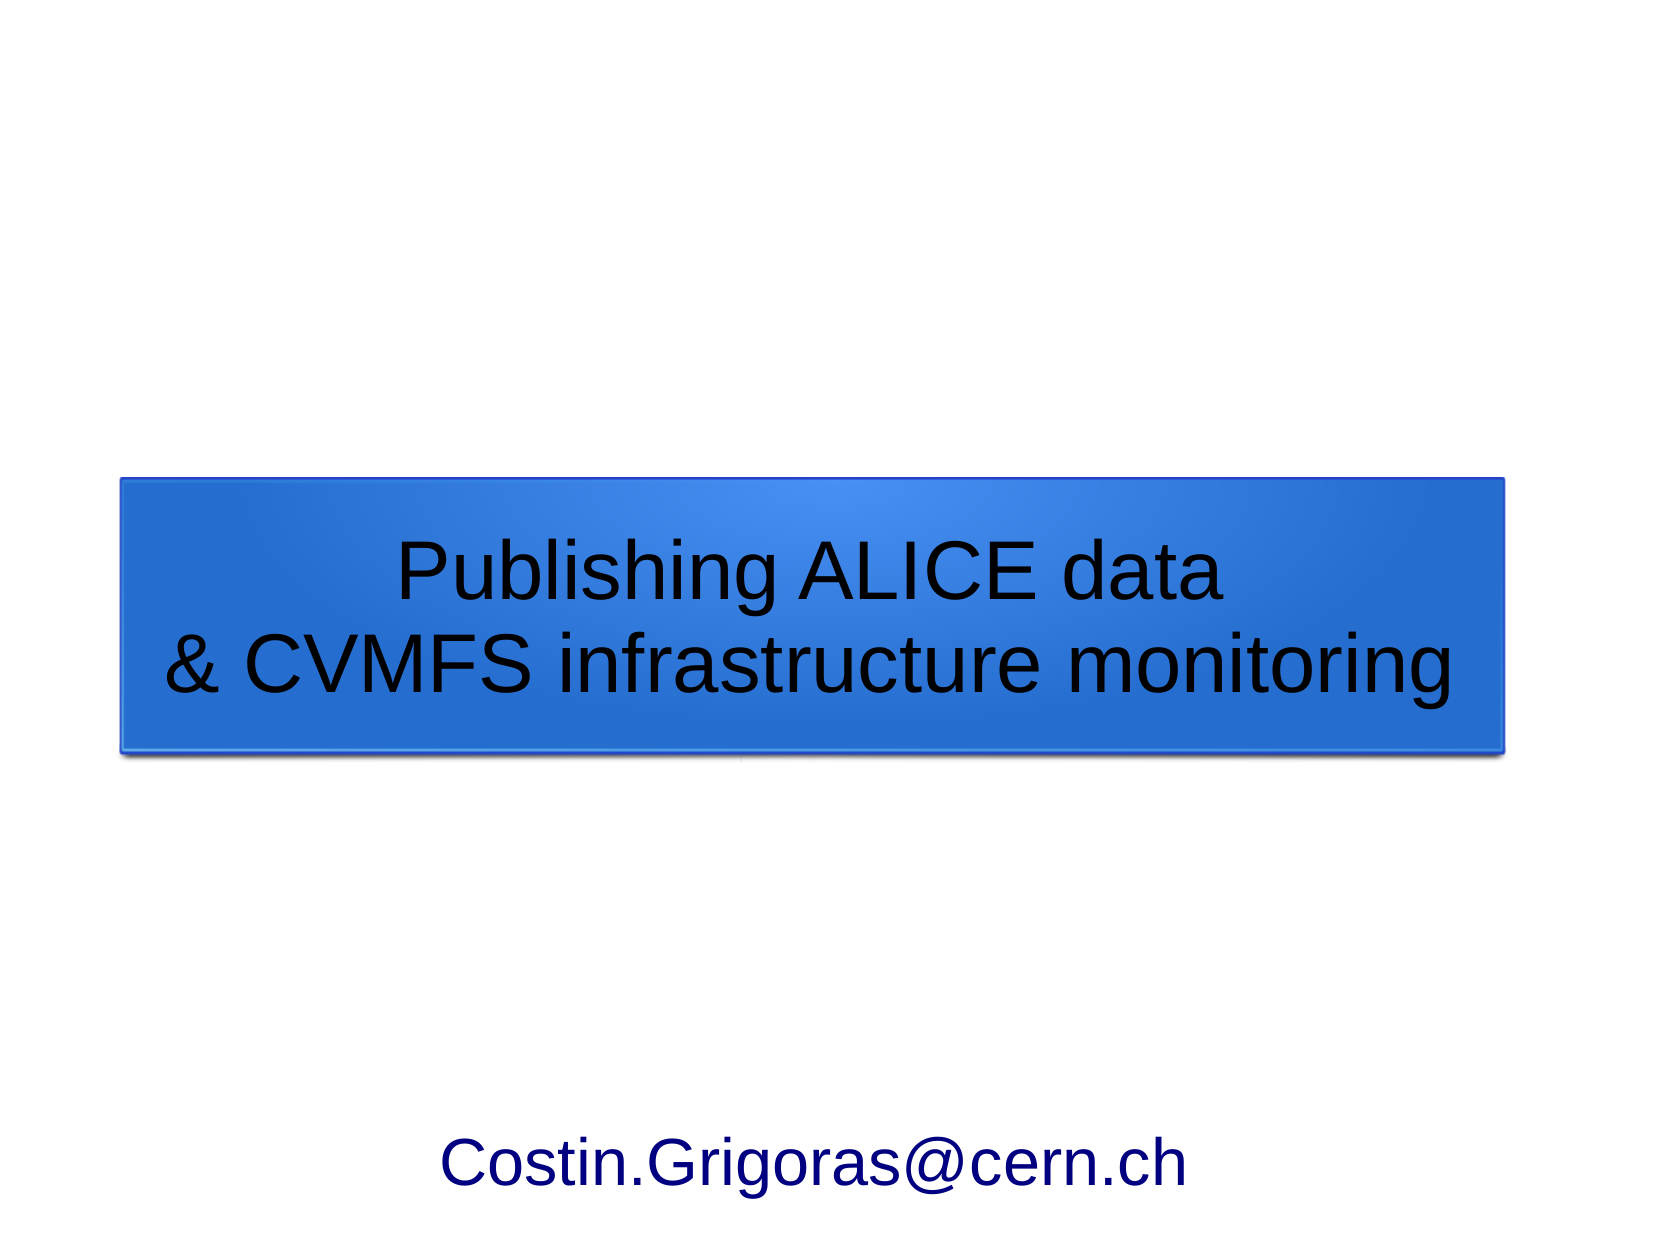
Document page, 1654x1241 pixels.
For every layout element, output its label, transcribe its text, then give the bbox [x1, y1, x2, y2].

title Publishing ALICE data & CVMFS infrastructure monitoring [150, 515, 1471, 720]
picture [115, 477, 1510, 763]
subtitle Costin.Grigoras@cern.ch [86, 802, 1542, 1241]
